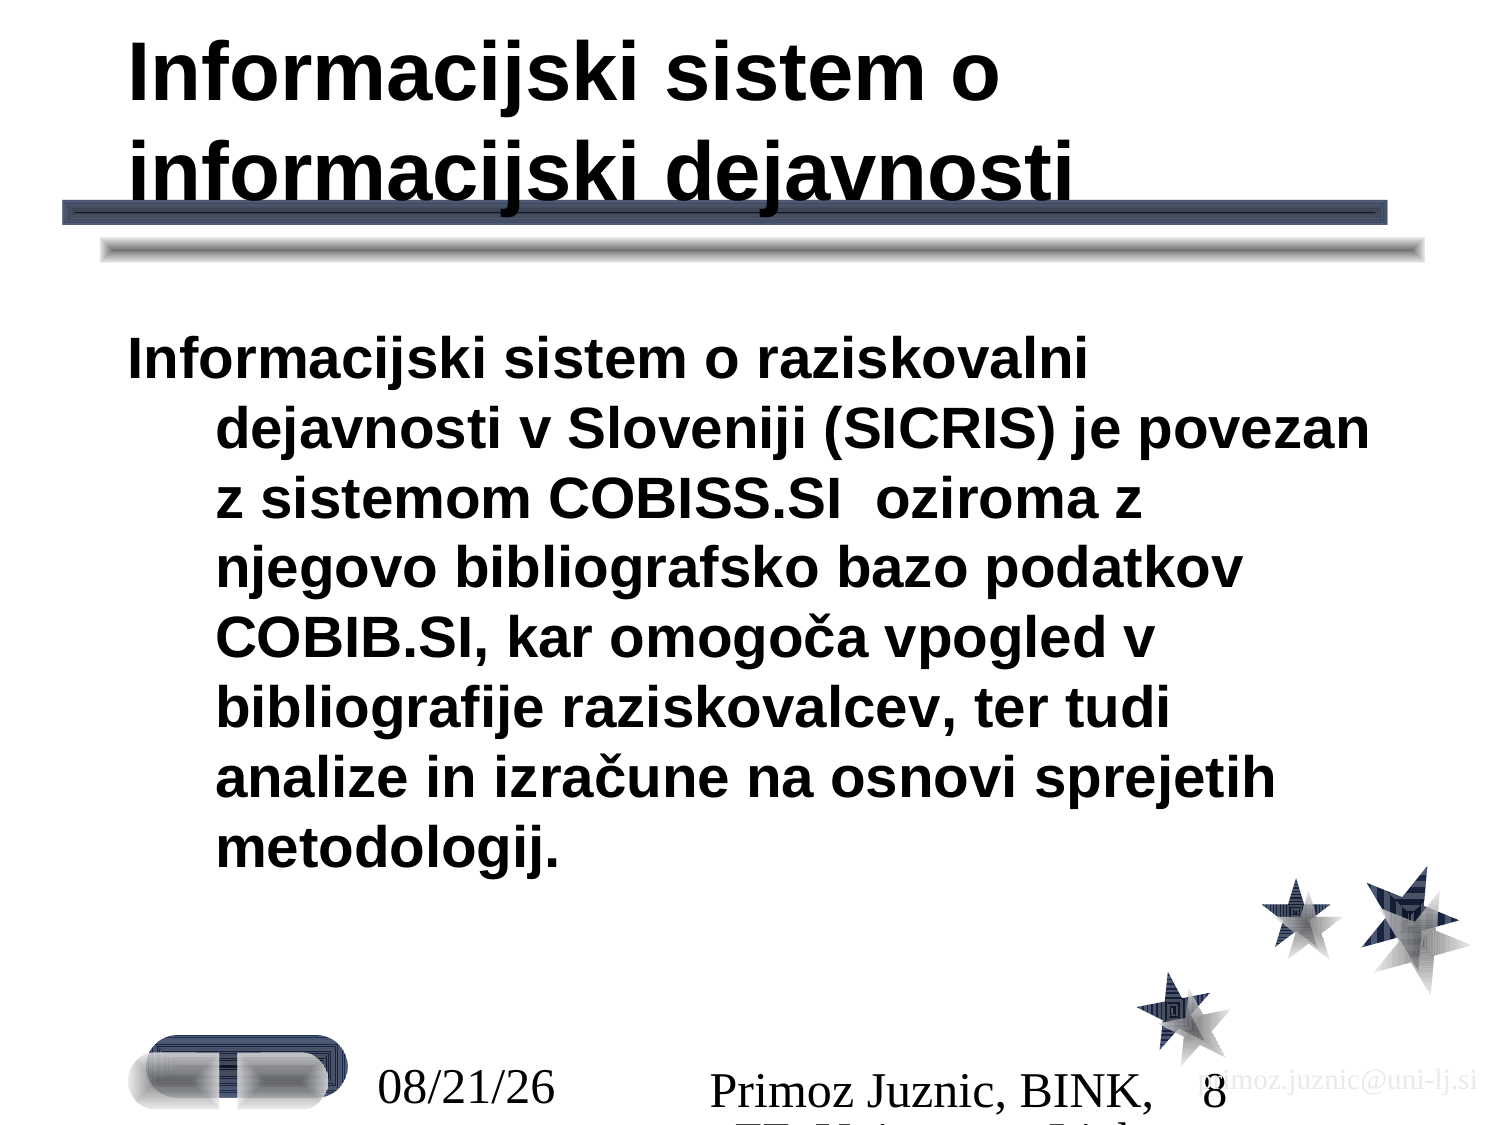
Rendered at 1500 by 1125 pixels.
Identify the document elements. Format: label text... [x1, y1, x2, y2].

title Informacijski sistem o informacijski dejavnosti [112, 9, 1388, 225]
list Informacijski sistem o raziskovalni dejavnosti v Sloveniji (SICRIS) je povezan z sistemom COBISS.SI oziroma z njegovo bibliografsko bazo podatkov COBIB.SI, kar omogoča vpogled v bibliografije raziskovalcev, ter tudi analize in izračune na osnovi sprejetih metodologij. [112, 312, 1388, 988]
